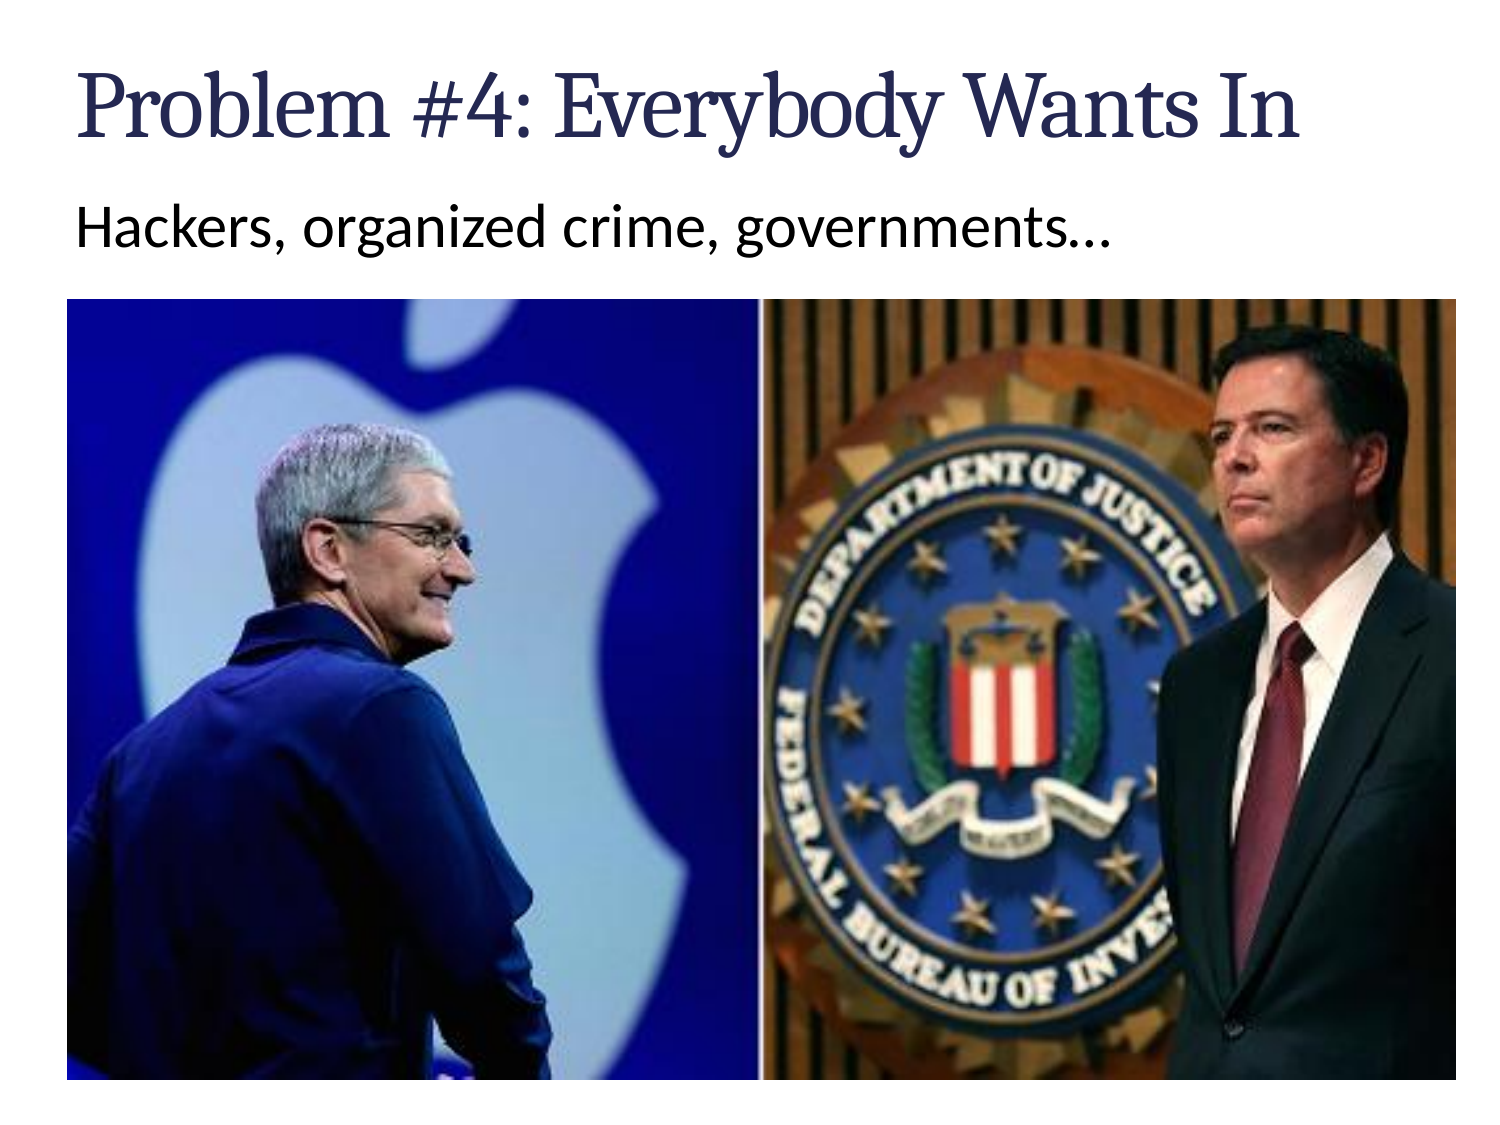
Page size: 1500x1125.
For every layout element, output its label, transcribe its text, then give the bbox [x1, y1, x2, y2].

title Problem #4: Everybody Wants In [75, 12, 1471, 200]
list Hackers, organized crime, governments… [75, 200, 1325, 299]
picture [67, 299, 1456, 1081]
